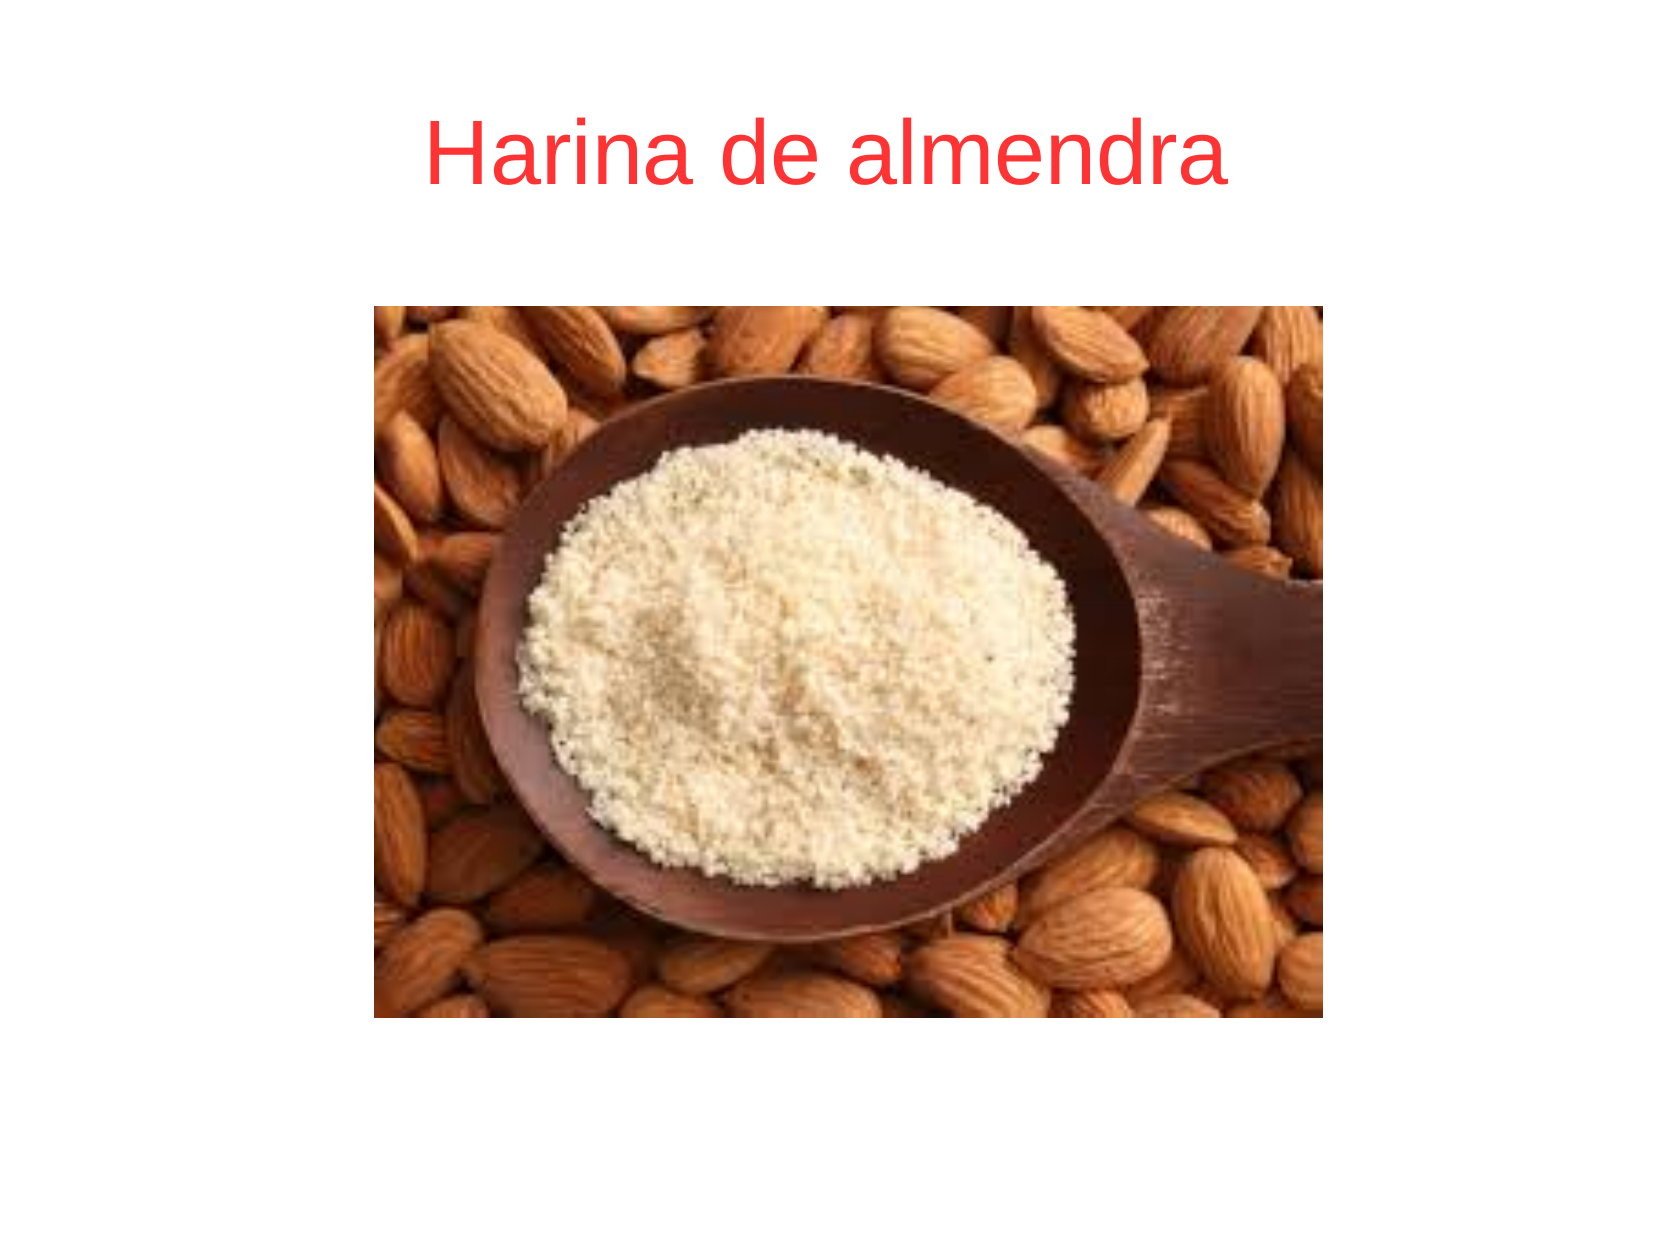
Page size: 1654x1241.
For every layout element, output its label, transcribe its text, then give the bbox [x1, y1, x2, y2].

title Harina de almendra [82, 49, 1571, 257]
picture [374, 306, 1323, 1018]
